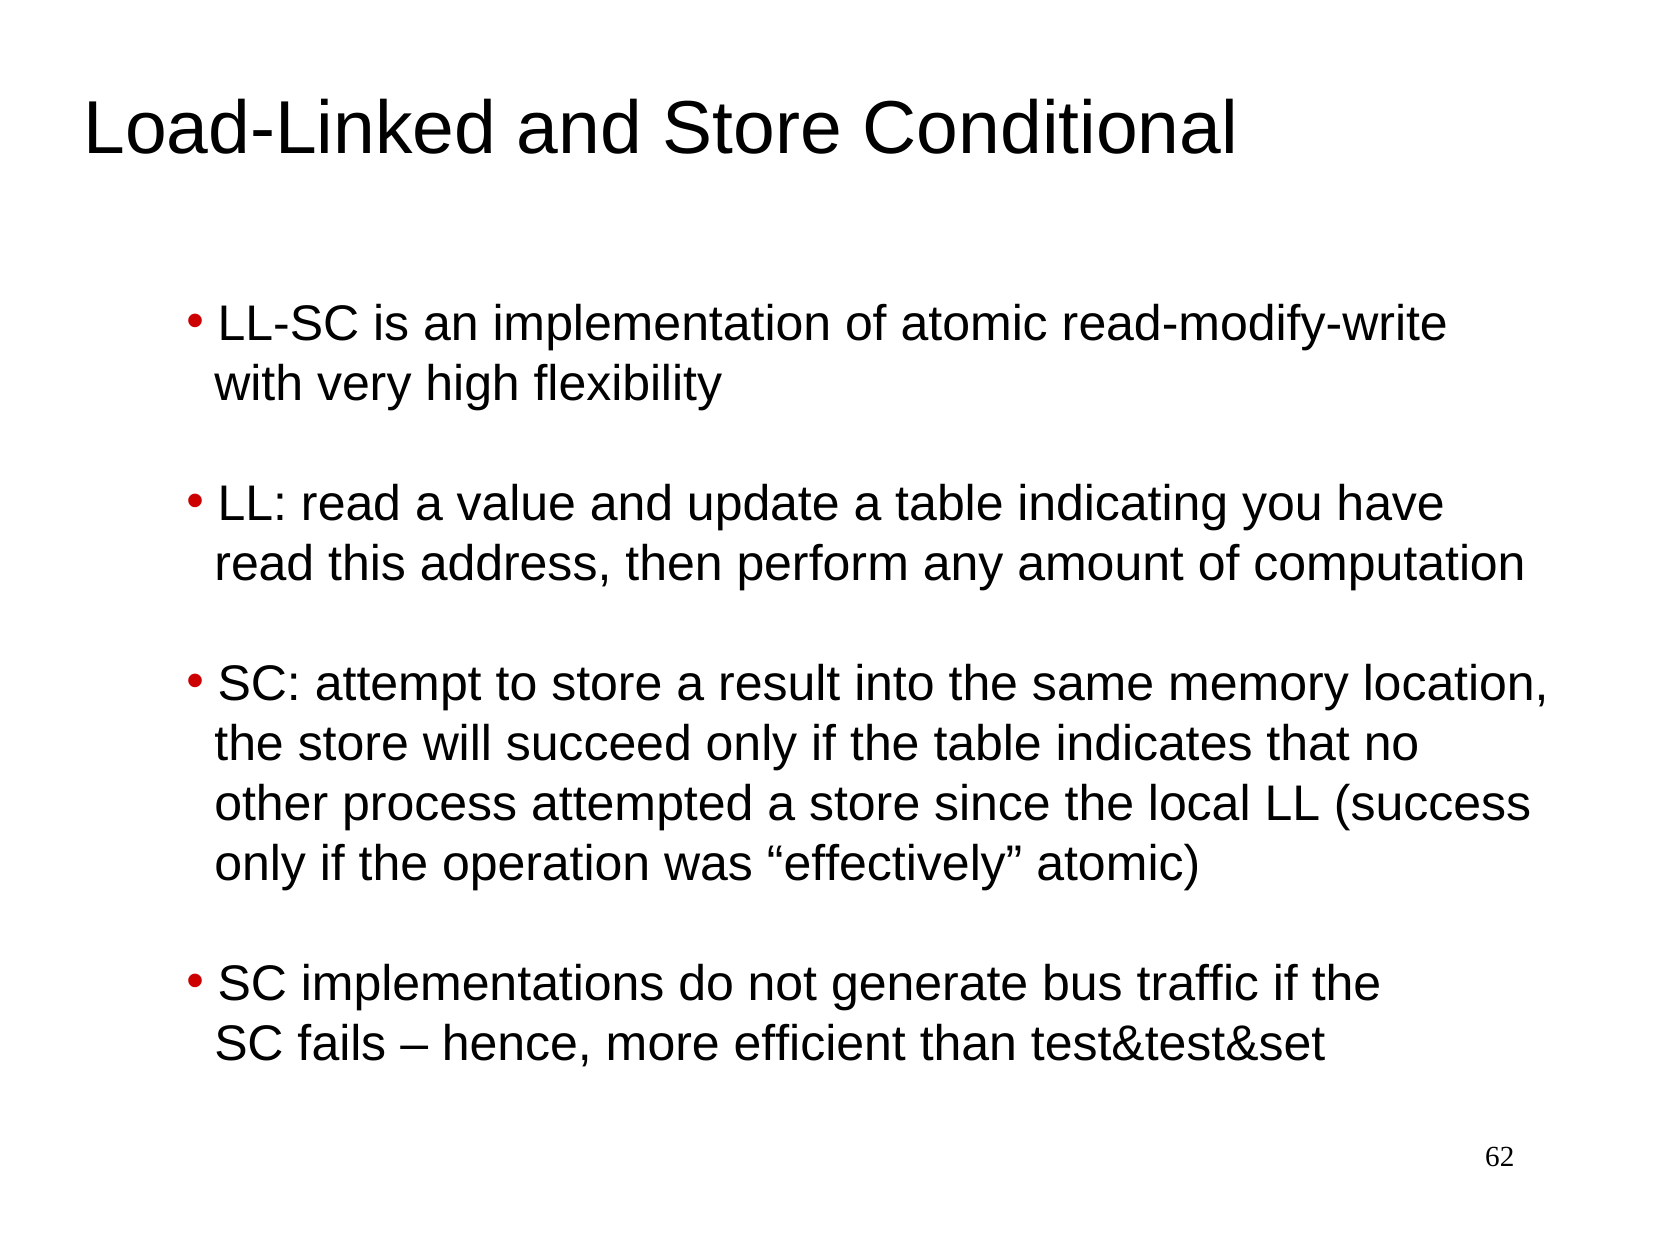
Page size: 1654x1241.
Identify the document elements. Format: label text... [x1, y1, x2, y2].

text_box LL-SC is an implementation of atomic read-modify-write with very high flexibility LL: read a value and update a table indicating you have read this address, then perform any amount of computation SC: attempt to store a result into the same memory location, the store will succeed only if the table indicates that no other process attempted a store since the local LL (success only if the operation was “effectively” atomic) SC implementations do not generate bus traffic if the SC fails – hence, more efficient than test&test&set [171, 282, 1565, 1079]
text_box <number> [1185, 1129, 1530, 1213]
text_box Load-Linked and Store Conditional [68, 71, 1254, 177]
